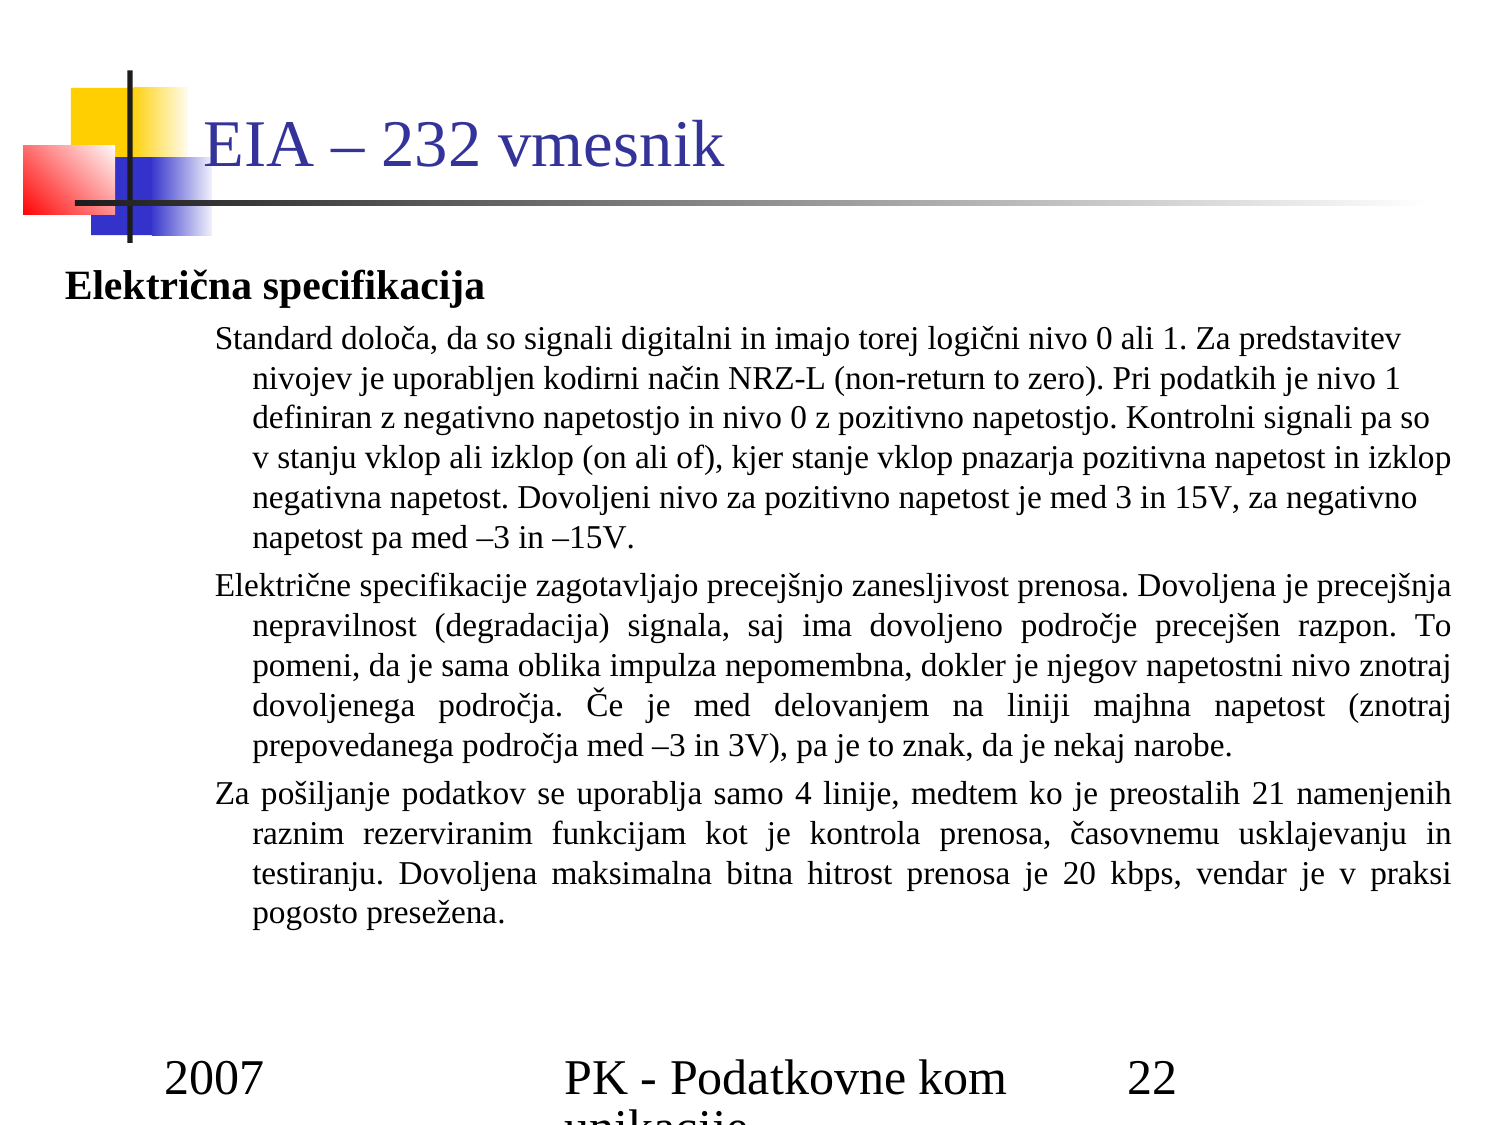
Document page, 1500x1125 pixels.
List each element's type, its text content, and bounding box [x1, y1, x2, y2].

list Električna specifikacija Standard določa, da so signali digitalni in imajo torej logični nivo 0 ali 1. Za predstavitev nivojev je uporabljen kodirni način NRZ-L (non-return to zero). Pri podatkih je nivo 1 definiran z negativno napetostjo in nivo 0 z pozitivno napetostjo. Kontrolni signali pa so v stanju vklop ali izklop (on ali of), kjer stanje vklop pnazarja pozitivna napetost in izklop negativna napetost. Dovoljeni nivo za pozitivno napetost je med 3 in 15V, za negativno napetost pa med –3 in –15V. Električne specifikacije zagotavljajo precejšnjo zanesljivost prenosa. Dovoljena je precejšnja nepravilnost (degradacija) signala, saj ima dovoljeno področje precejšen razpon. To pomeni, da je sama oblika impulza nepomembna, dokler je njegov napetostni nivo znotraj dovoljenega področja. Če je med delovanjem na liniji majhna napetost (znotraj prepovedanega področja med –3 in 3V), pa je to znak, da je nekaj narobe. Za pošiljanje podatkov se uporablja samo 4 linije, medtem ko je preostalih 21 namenjenih raznim rezerviranim funkcijam kot je kontrola prenosa, časovnemu usklajevanju in testiranju. Dovoljena maksimalna bitna hitrost prenosa je 20 kbps, vendar je v praksi pogosto presežena. [50, 249, 1469, 1007]
title EIA – 232 vmesnik [188, 92, 1468, 188]
